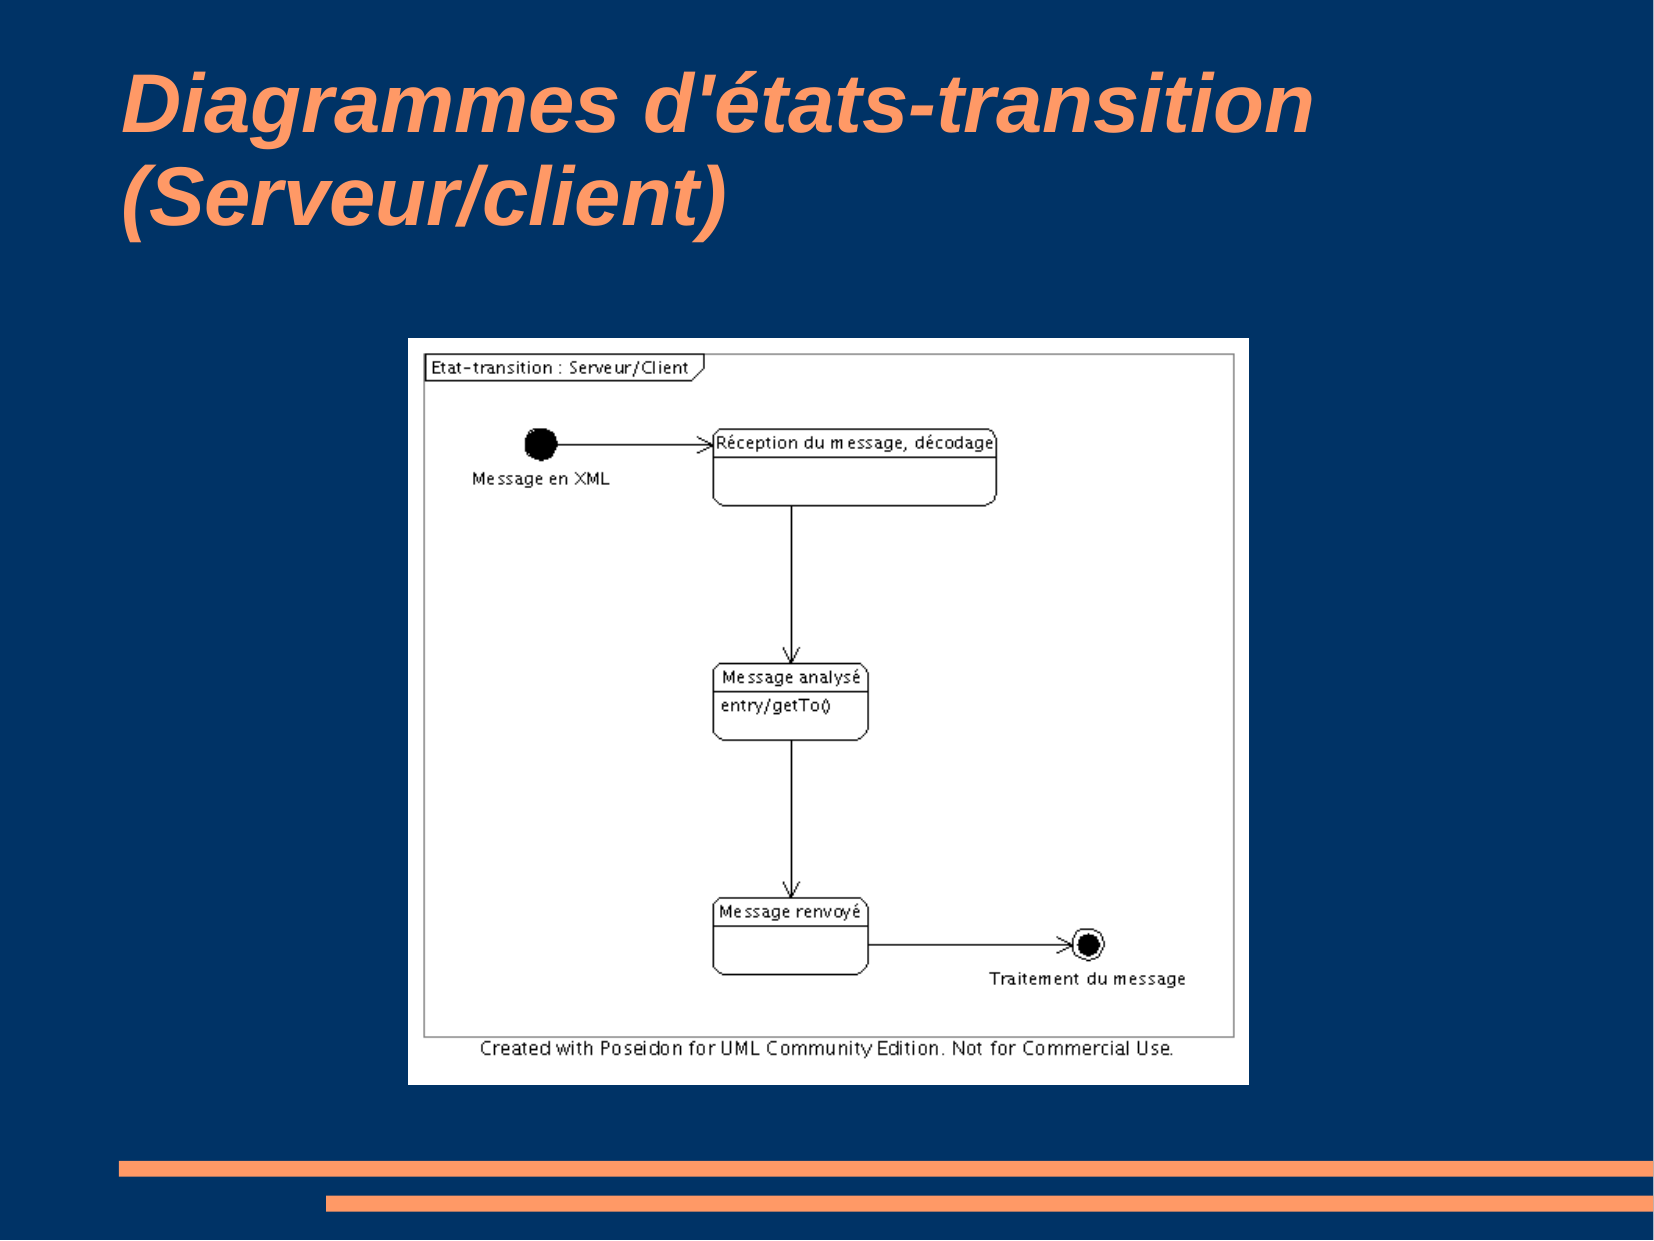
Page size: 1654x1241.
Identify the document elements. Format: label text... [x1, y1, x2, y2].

chart [121, 322, 1561, 1132]
picture [408, 338, 1249, 1085]
title Diagrammes d'états-transition (Serveur/client) [121, 42, 1534, 258]
